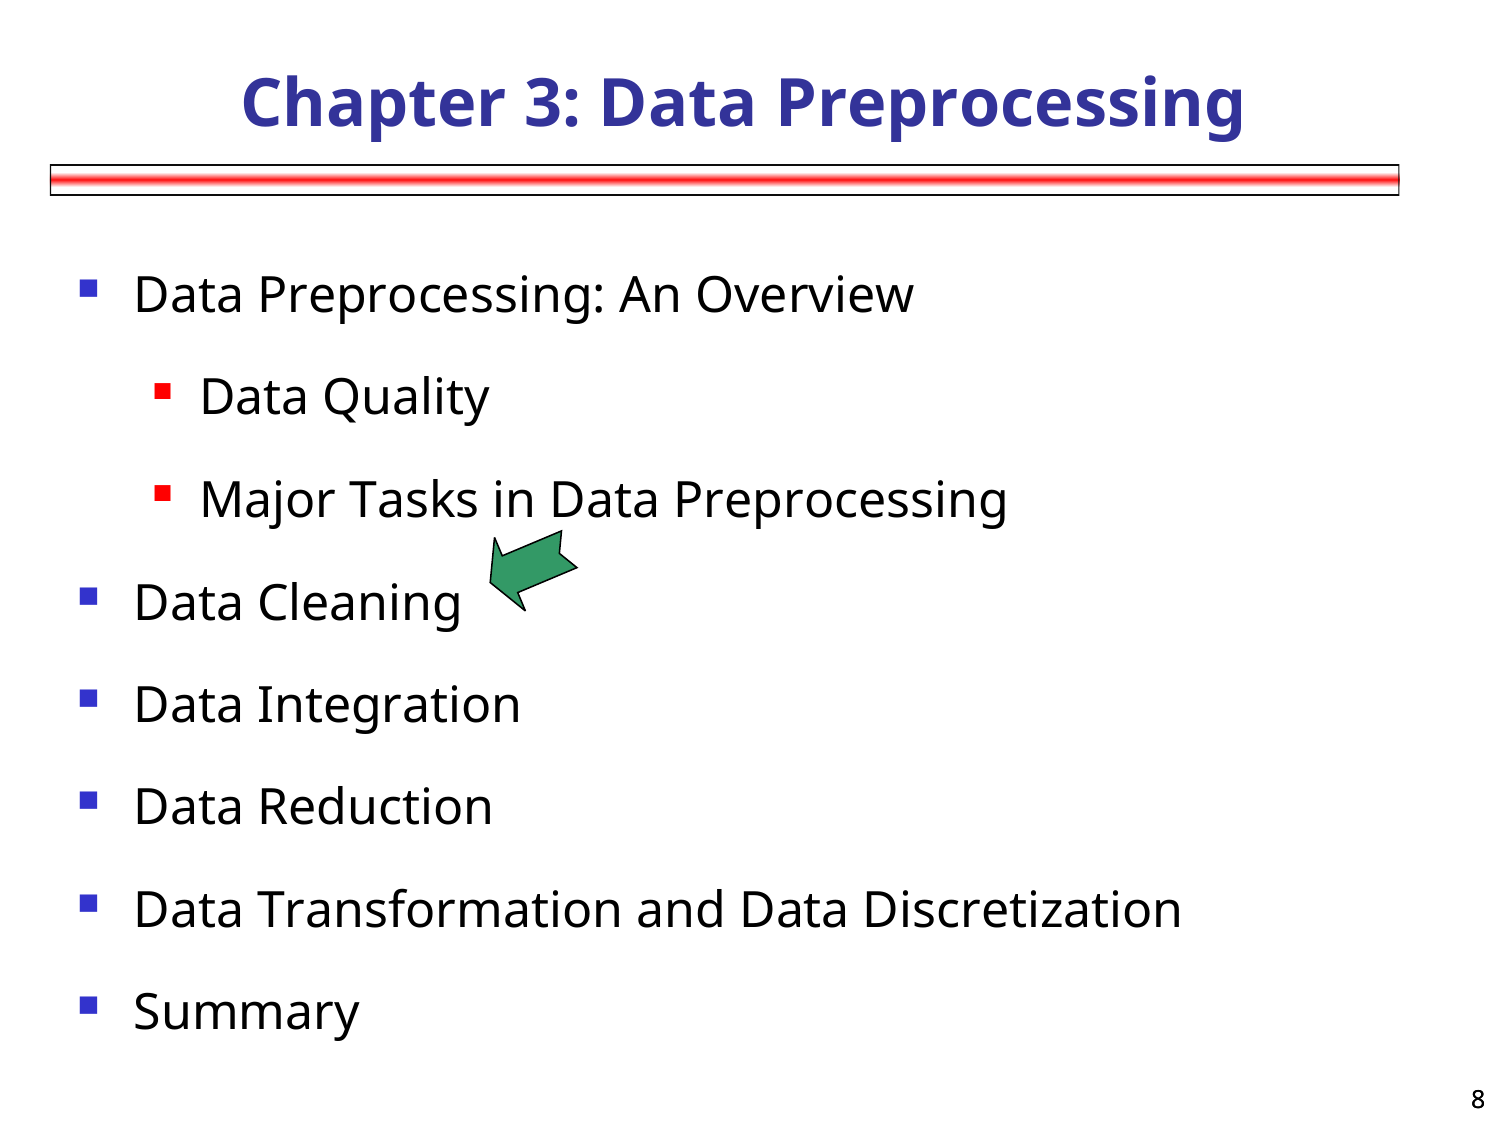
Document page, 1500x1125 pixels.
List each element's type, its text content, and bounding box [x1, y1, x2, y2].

list Data Preprocessing: An Overview Data Quality Major Tasks in Data Preprocessing Data Cleaning Data Integration Data Reduction Data Transformation and Data Discretization Summary [62, 224, 1413, 1063]
title Chapter 3: Data Preprocessing [24, 49, 1463, 150]
text_box [490, 530, 577, 611]
text_box <number> [1187, 1062, 1500, 1125]
